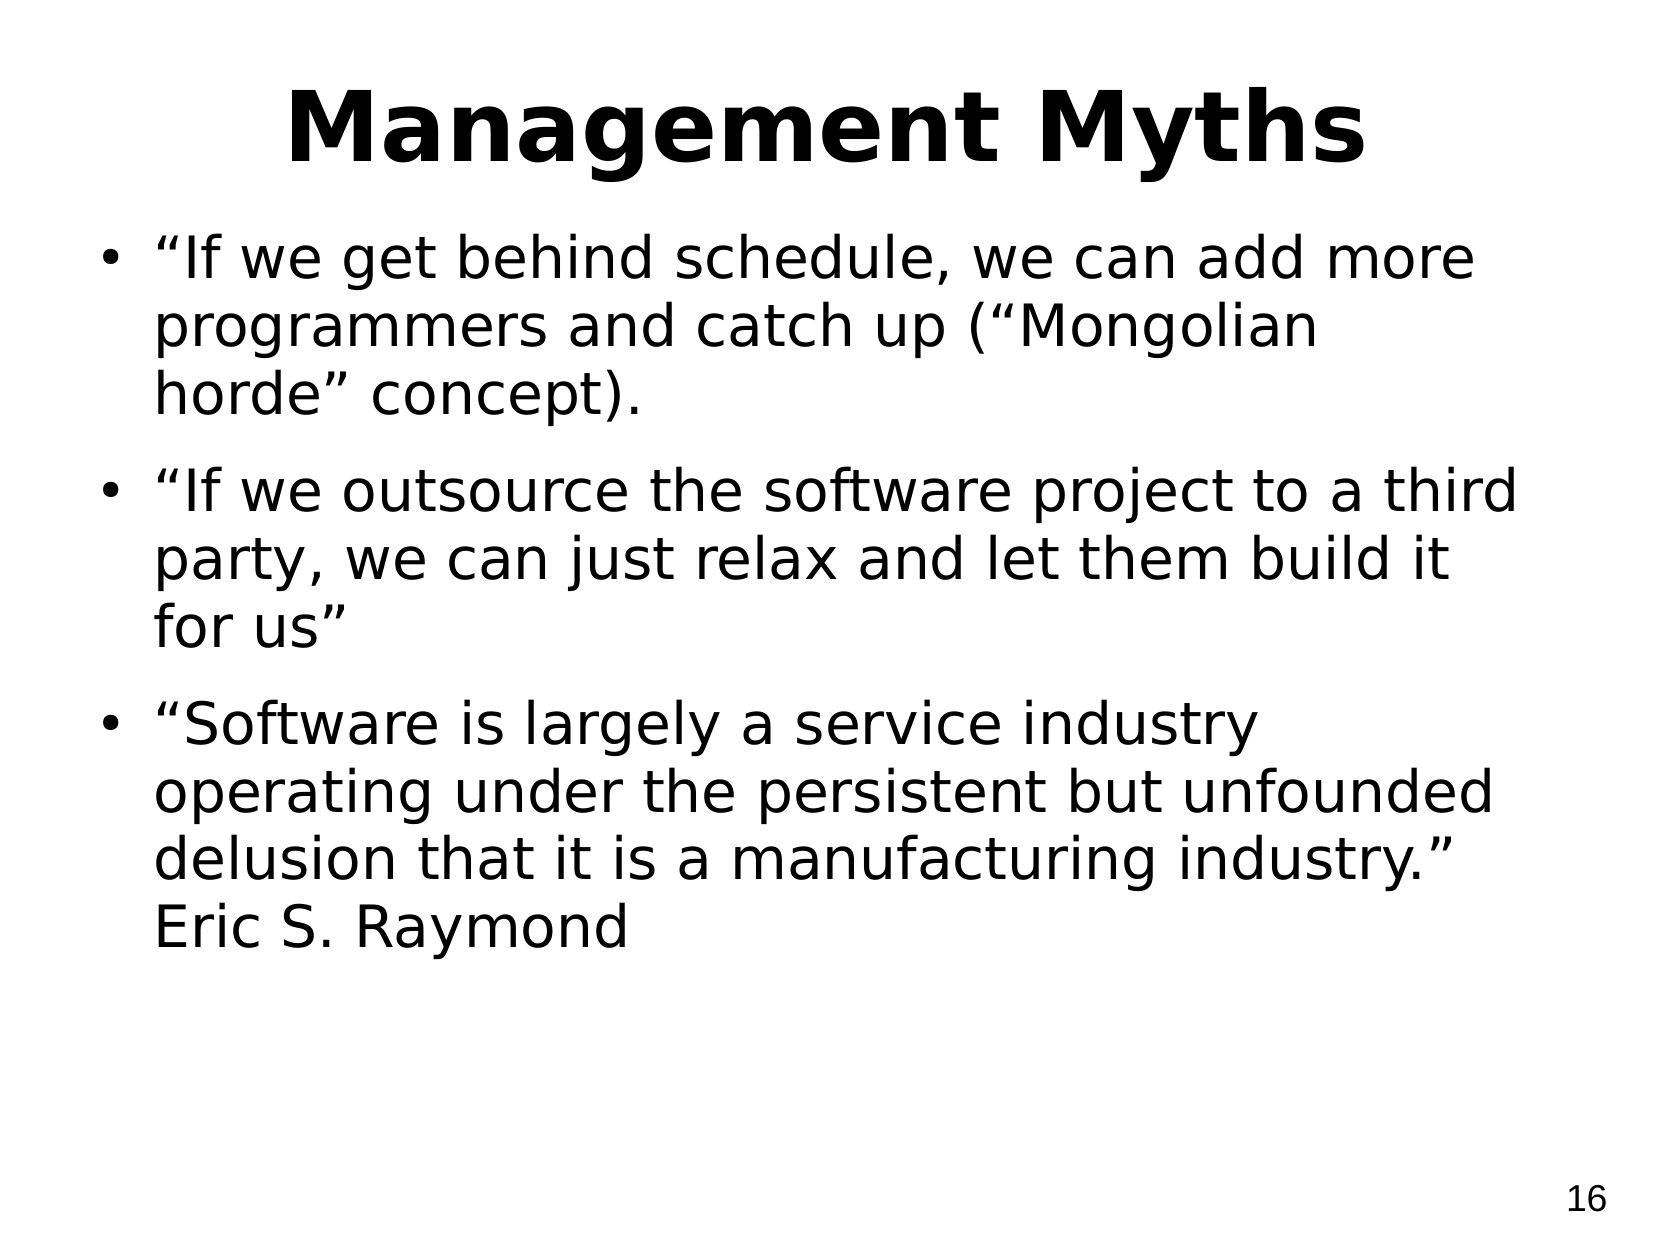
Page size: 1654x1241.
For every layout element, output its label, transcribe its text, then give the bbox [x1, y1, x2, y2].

list “If we get behind schedule, we can add more programmers and catch up (“Mongolian horde” concept). “If we outsource the software project to a third party, we can just relax and let them build it for us” “Software is largely a service industry operating under the persistent but unfounded delusion that it is a manufacturing industry.” Eric S. Raymond [82, 225, 1538, 1186]
title Management Myths [82, 49, 1571, 196]
